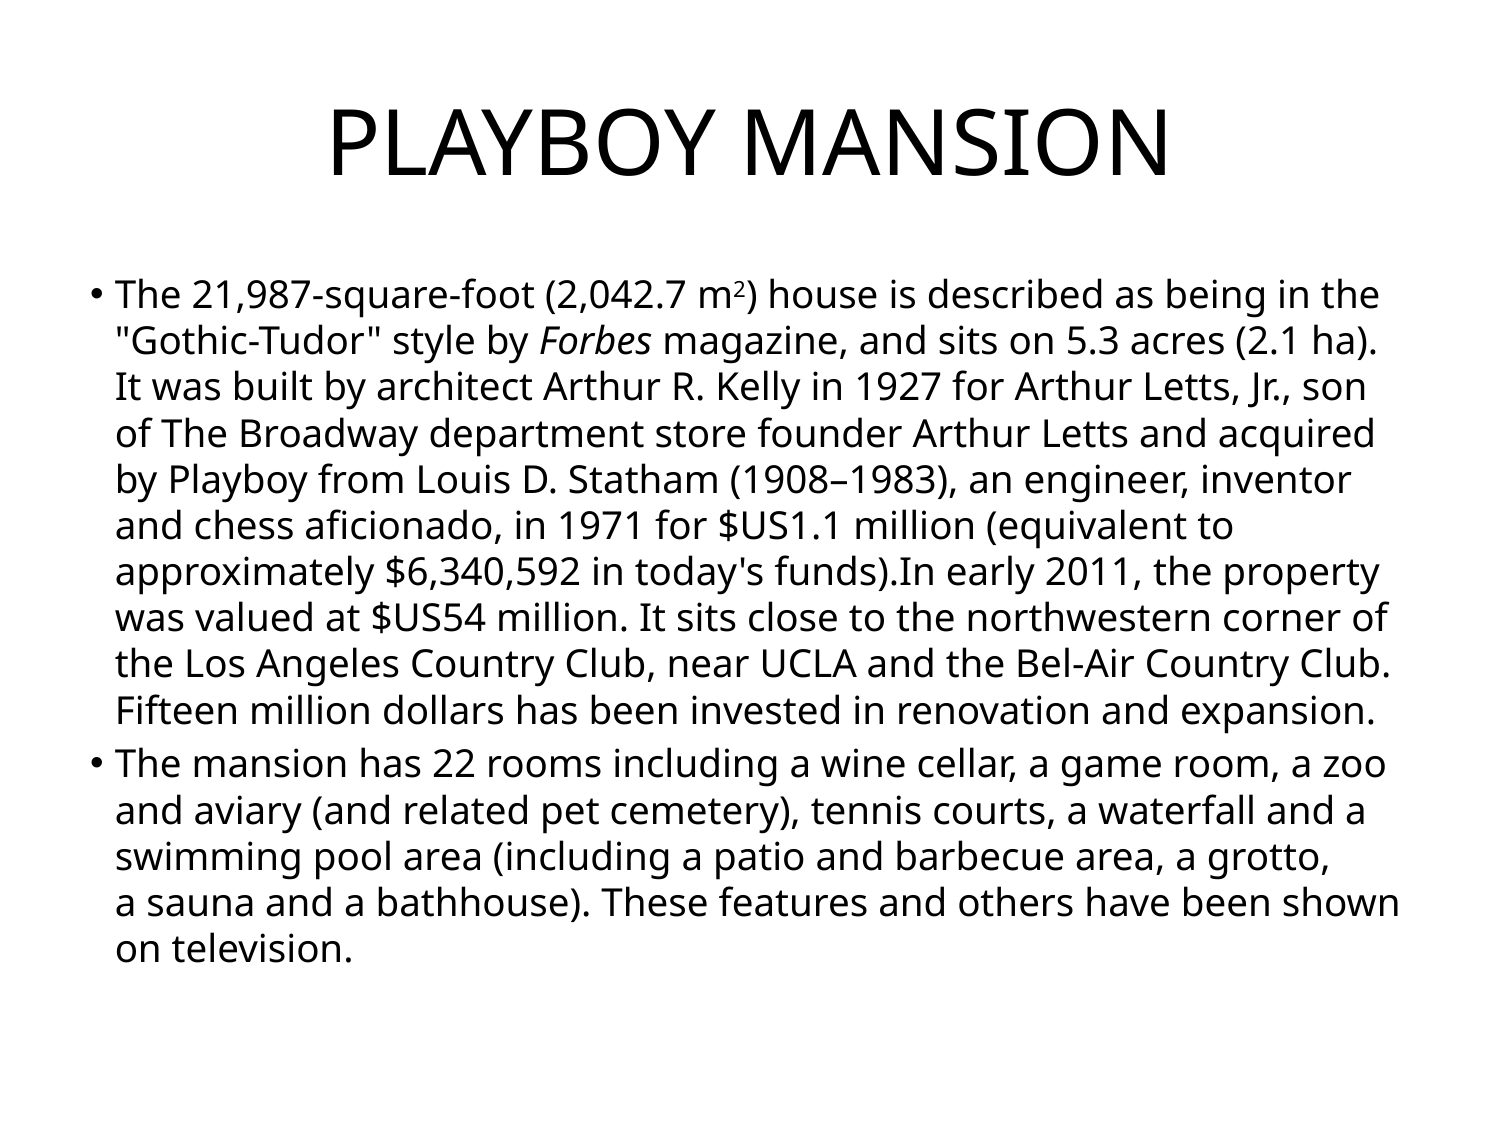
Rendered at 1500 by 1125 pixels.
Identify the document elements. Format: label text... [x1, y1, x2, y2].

list The 21,987-square-foot (2,042.7 m2) house is described as being in the "Gothic-Tudor" style by Forbes magazine, and sits on 5.3 acres (2.1 ha). It was built by architect Arthur R. Kelly in 1927 for Arthur Letts, Jr., son of The Broadway department store founder Arthur Letts and acquired by Playboy from Louis D. Statham (1908–1983), an engineer, inventor and chess aficionado, in 1971 for $US1.1 million (equivalent to approximately $6,340,592 in today's funds).In early 2011, the property was valued at $US54 million. It sits close to the northwestern corner of the Los Angeles Country Club, near UCLA and the Bel-Air Country Club. Fifteen million dollars has been invested in renovation and expansion. The mansion has 22 rooms including a wine cellar, a game room, a zoo and aviary (and related pet cemetery), tennis courts, a waterfall and a swimming pool area (including a patio and barbecue area, a grotto, a sauna and a bathhouse). These features and others have been shown on television. [75, 262, 1425, 1005]
title PLAYBOY MANSION [75, 45, 1425, 233]
